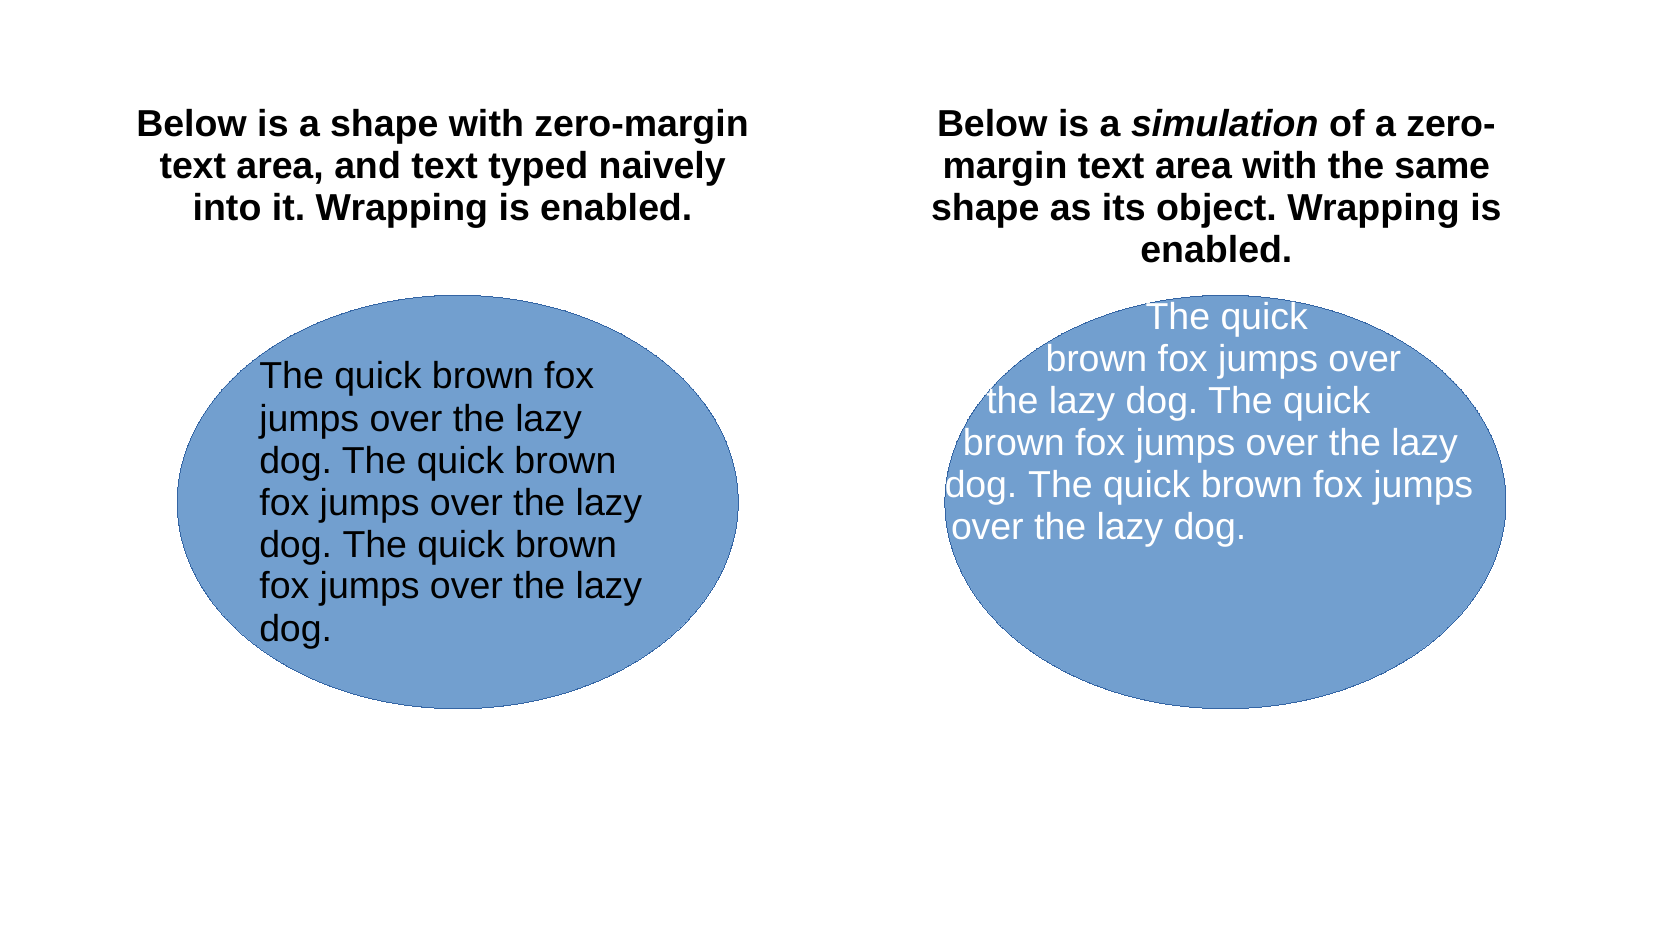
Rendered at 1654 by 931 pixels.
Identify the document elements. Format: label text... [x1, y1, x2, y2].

text_box The quick brown fox jumps over the lazy dog. The quick brown fox jumps over the lazy dog. The quick brown fox jumps over the lazy dog. [944, 295, 1506, 694]
text_box Below is a shape with zero-margin text area, and text typed naively into it. Wrapping is enabled. [118, 95, 768, 237]
text_box [1121, 694, 1330, 709]
text_box Below is a simulation of a zero-margin text area with the same shape as its object. Wrapping is enabled. [891, 95, 1542, 279]
text_box The quick brown fox jumps over the lazy dog. The quick brown fox jumps over the lazy dog. The quick brown fox jumps over the lazy dog. [177, 295, 739, 709]
